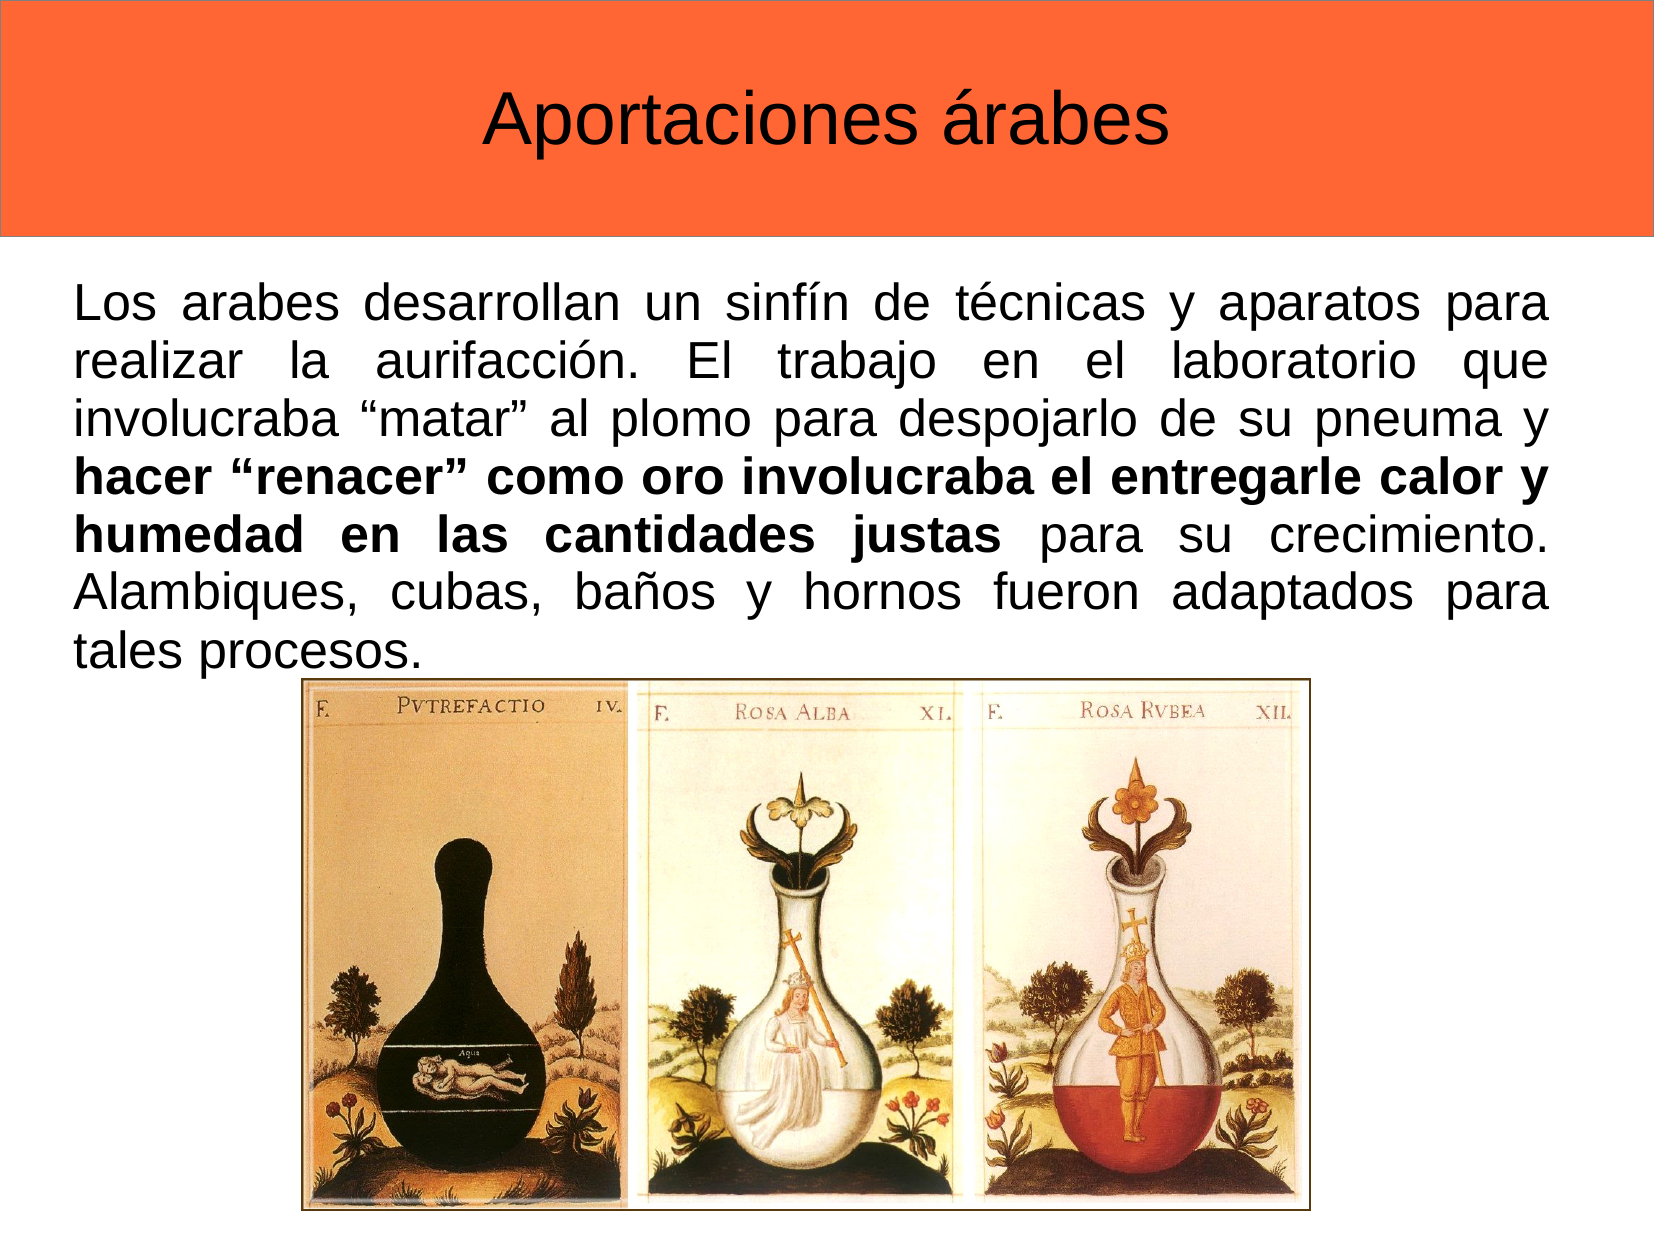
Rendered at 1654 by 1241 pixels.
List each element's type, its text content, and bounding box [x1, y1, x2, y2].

text_box Los arabes desarrollan un sinfín de técnicas y aparatos para realizar la aurifacción. El trabajo en el laboratorio que involucraba “matar” al plomo para despojarlo de su pneuma y hacer “renacer” como oro involucraba el entregarle calor y humedad en las cantidades justas para su crecimiento. Alambiques, cubas, baños y hornos fueron adaptados para tales procesos. [59, 265, 1565, 687]
picture [301, 678, 1311, 1211]
text_box Aportaciones árabes [0, 0, 1654, 237]
